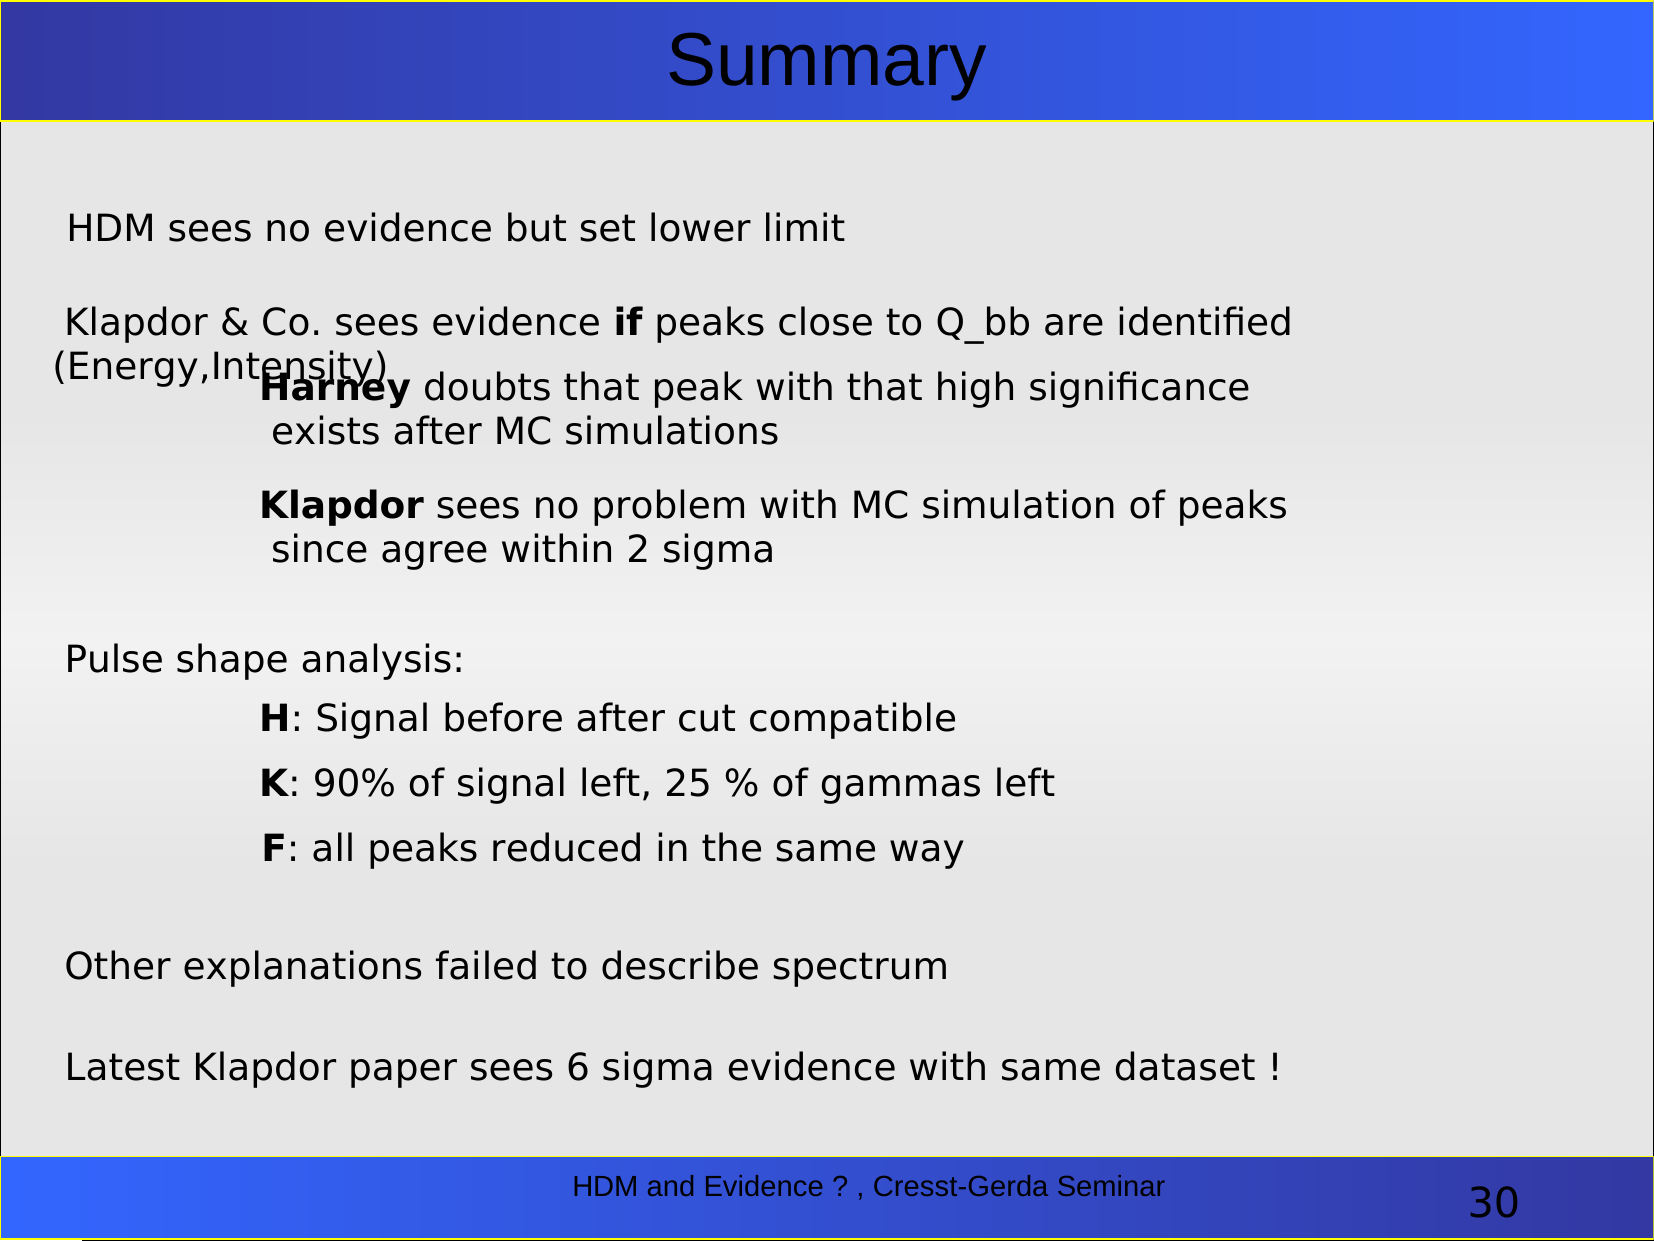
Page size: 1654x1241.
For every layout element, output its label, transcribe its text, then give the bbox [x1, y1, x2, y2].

text_box F: all peaks reduced in the same way [246, 819, 1654, 878]
text_box Klapdor sees no problem with MC simulation of peaks since agree within 2 sigma [232, 476, 1654, 579]
text_box Latest Klapdor paper sees 6 sigma evidence with same dataset ! [37, 1037, 1654, 1097]
text_box HDM sees no evidence but set lower limit [39, 199, 1503, 258]
text_box Pulse shape analysis: [37, 630, 1654, 689]
text_box Other explanations failed to describe spectrum [37, 937, 1654, 996]
text_box Harney doubts that peak with that high significance exists after MC simulations [232, 358, 1654, 461]
text_box H: Signal before after cut compatible [232, 689, 1654, 748]
text_box K: 90% of signal left, 25 % of gammas left [244, 754, 1654, 813]
title Summary [82, 0, 1571, 123]
text_box Klapdor & Co. sees evidence if peaks close to Q_bb are identified (Energy,Intensity) [37, 293, 1654, 353]
